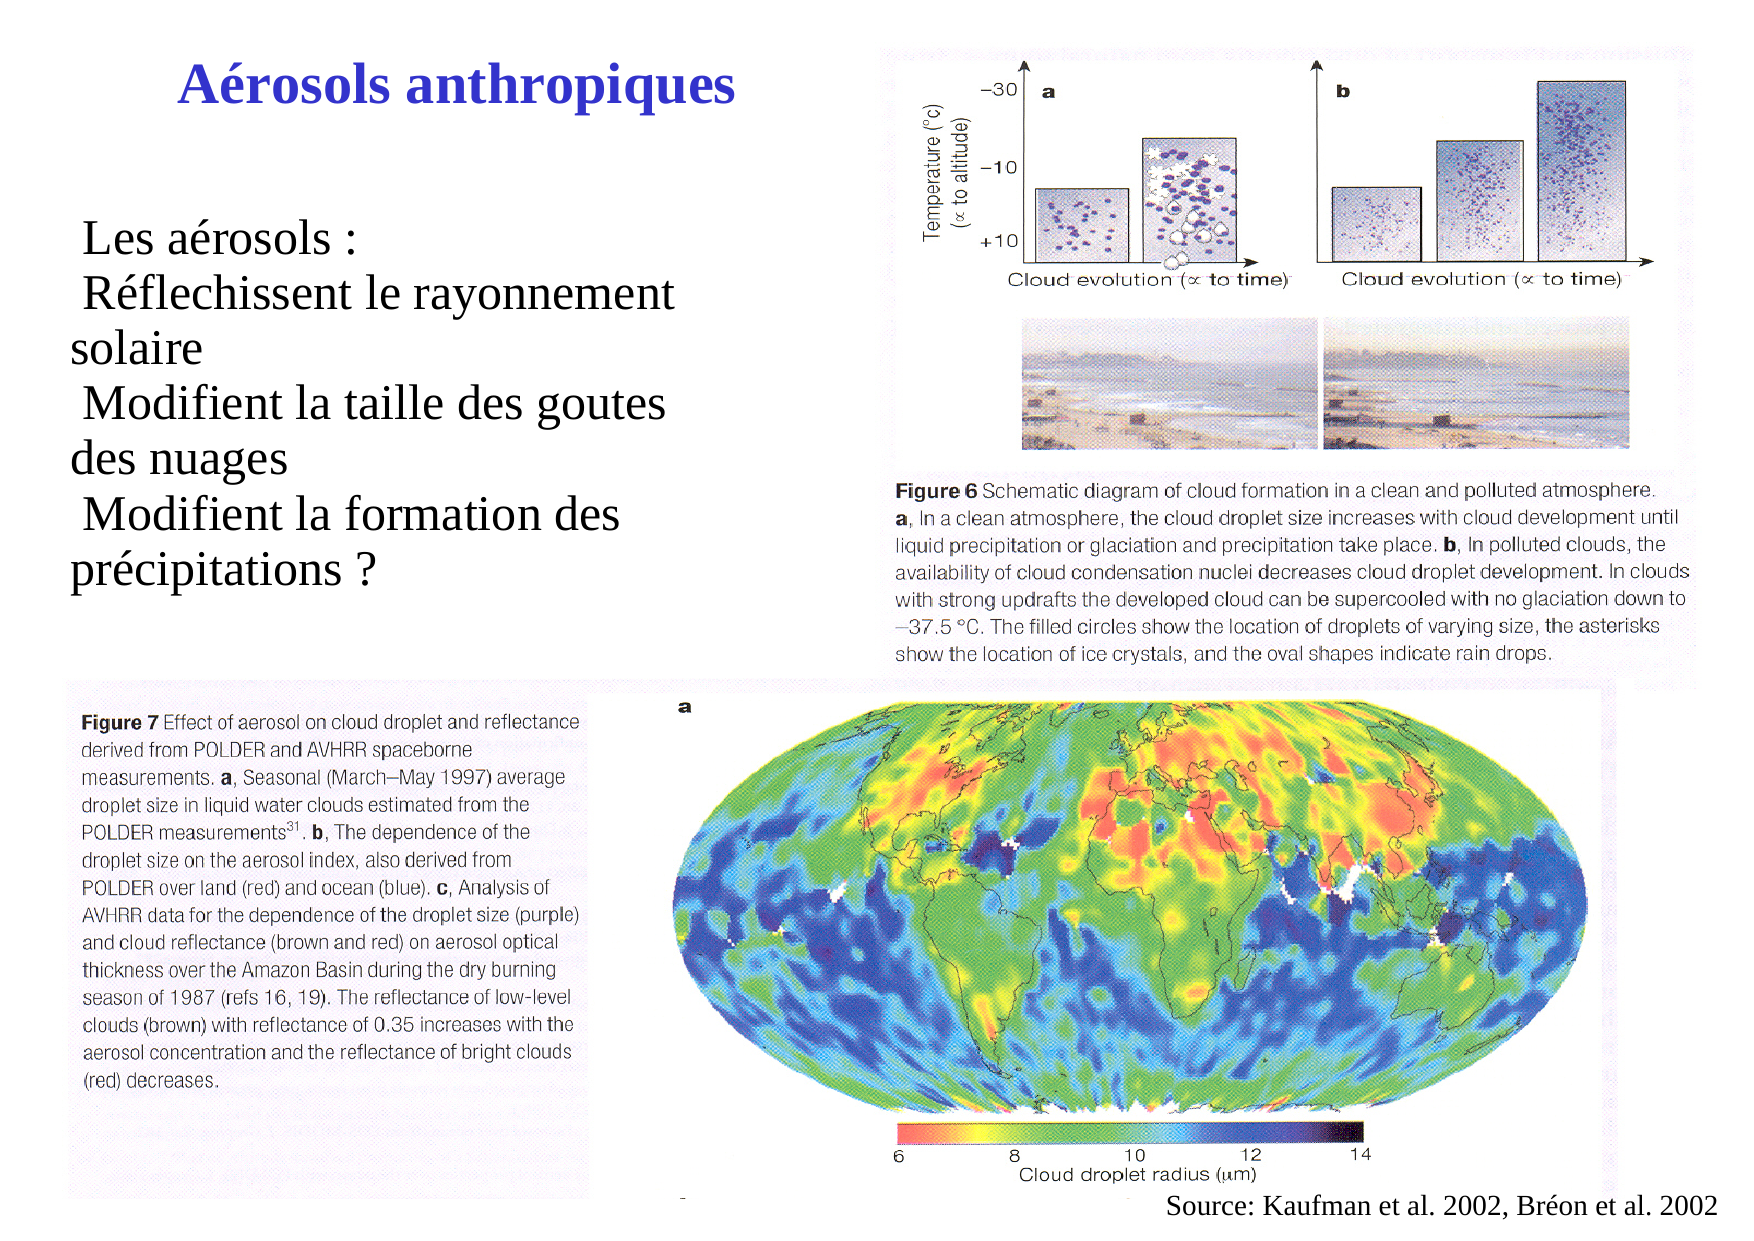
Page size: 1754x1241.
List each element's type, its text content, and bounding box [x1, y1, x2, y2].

text_box Les aérosols : Réflechissent le rayonnement solaire Modifient la taille des goutes des nuages Modifient la formation des précipitations ? [70, 212, 707, 597]
text_box Aérosols anthropiques [137, 47, 777, 124]
text_box Source: Kaufman et al. 2002, Bréon et al. 2002 [1104, 1183, 1734, 1229]
picture [62, 34, 1702, 1199]
